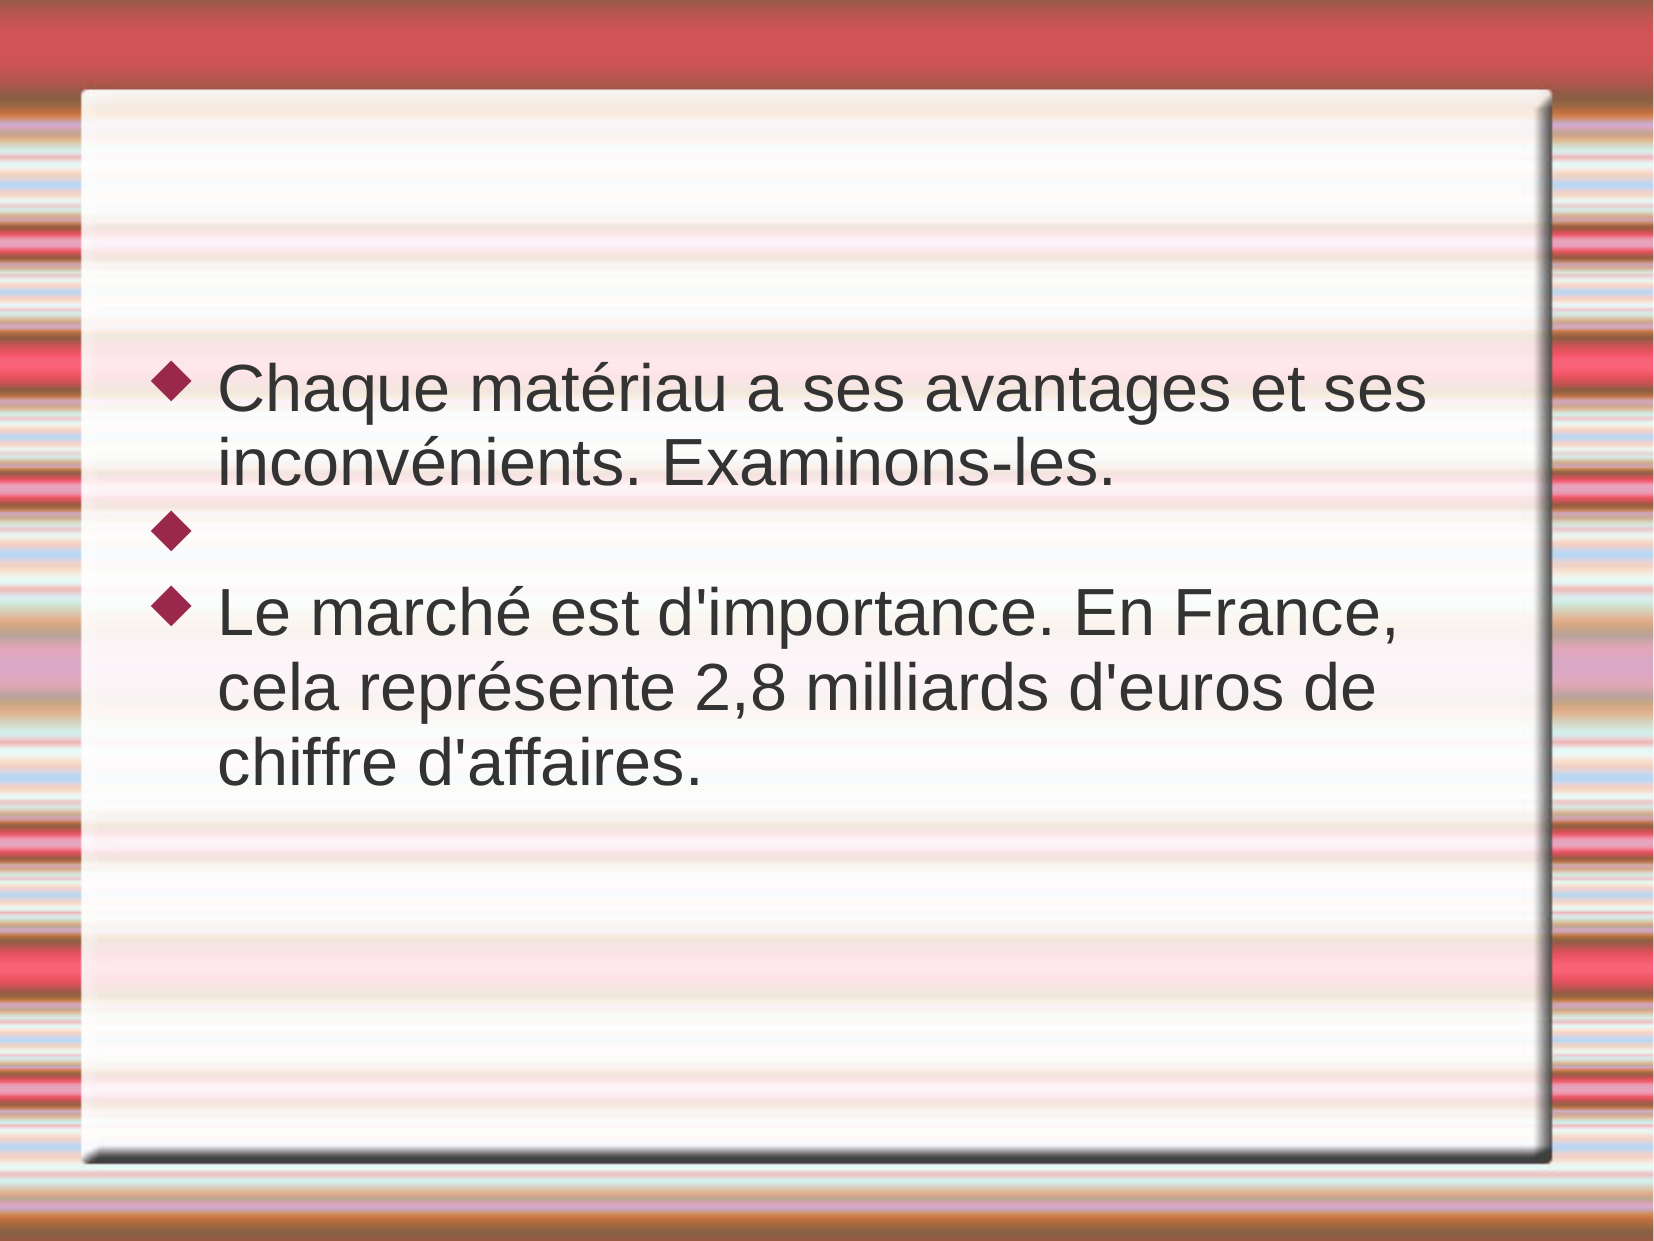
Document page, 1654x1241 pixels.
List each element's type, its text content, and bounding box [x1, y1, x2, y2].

list Chaque matériau a ses avantages et ses inconvénients. Examinons-les. Le marché est d'importance. En France, cela représente 2,8 milliards d'euros de chiffre d'affaires. [134, 350, 1516, 1132]
picture [0, 0, 1654, 1241]
